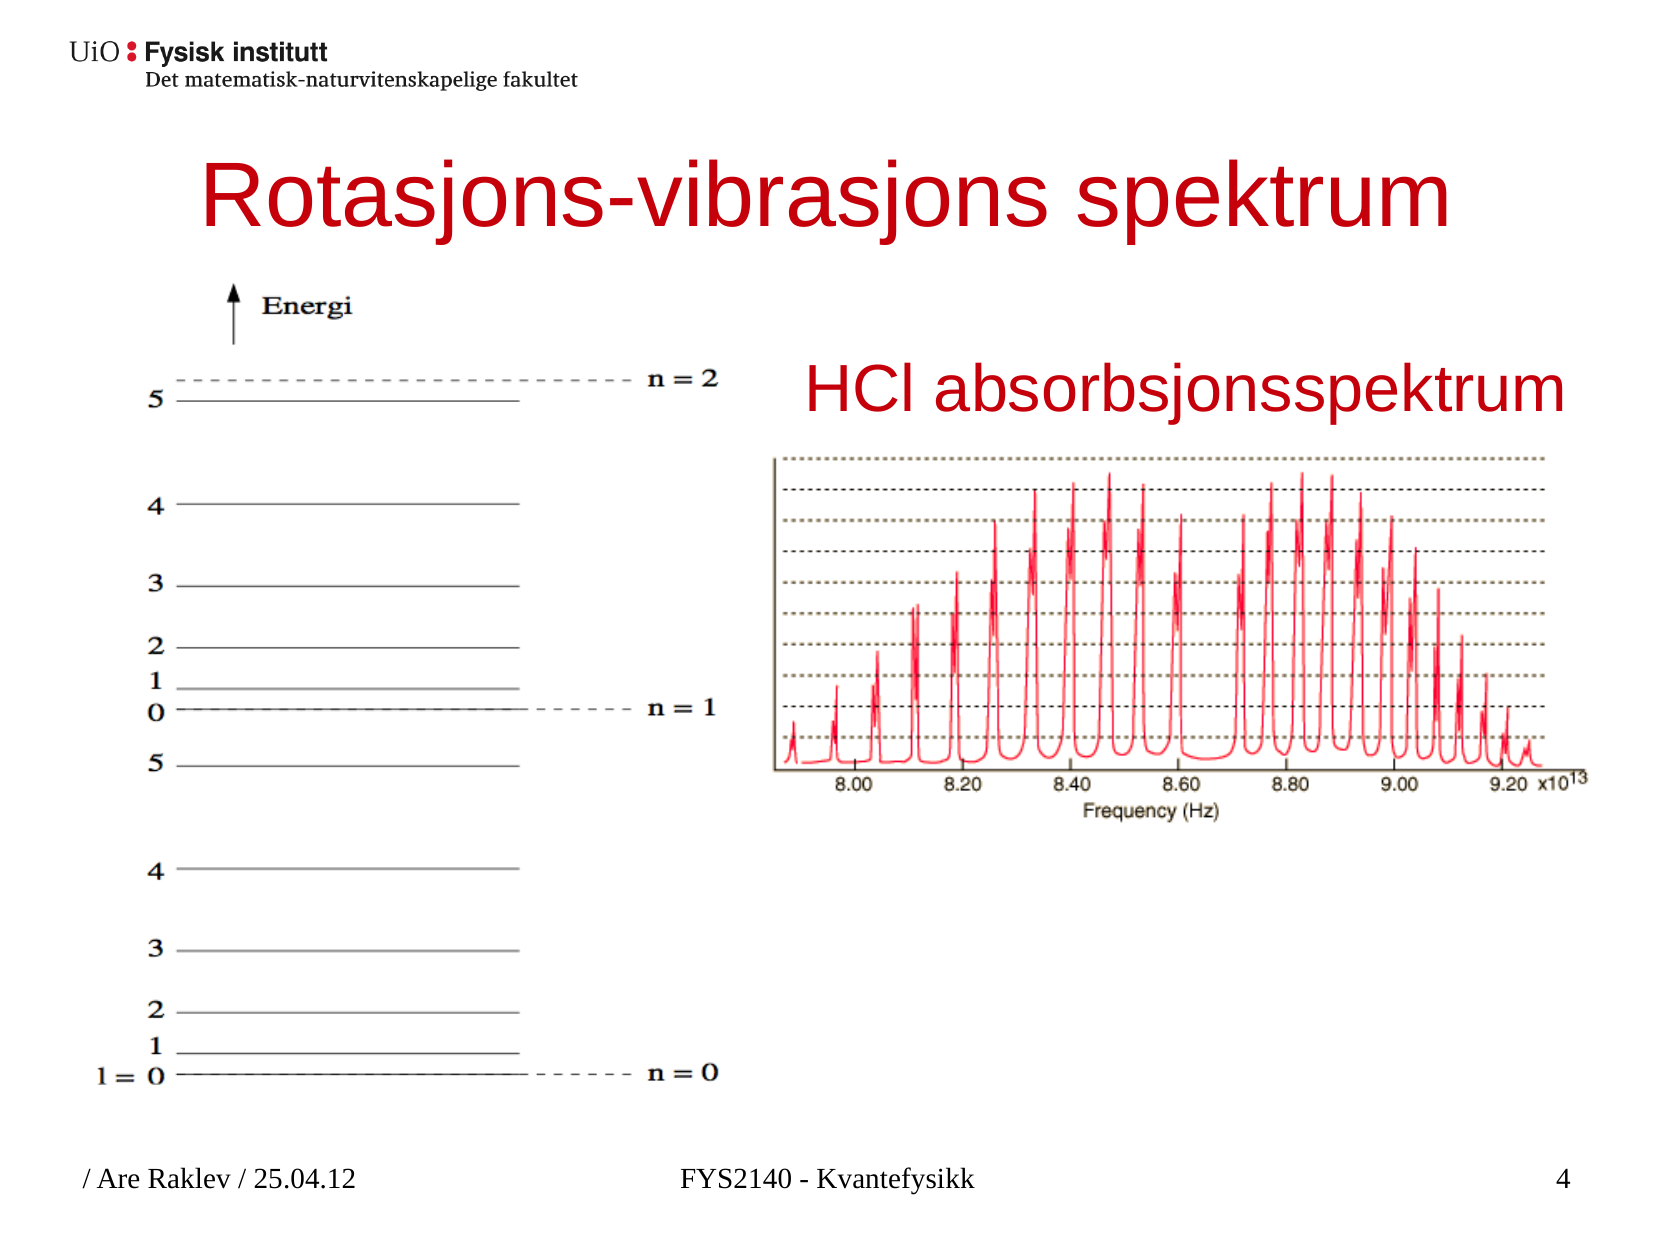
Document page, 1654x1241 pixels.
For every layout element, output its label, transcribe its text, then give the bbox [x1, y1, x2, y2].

picture [64, 264, 1605, 1131]
picture [68, 37, 581, 93]
text_box HCl absorbsjonsspektrum [789, 343, 1619, 433]
title Rotasjons-vibrasjons spektrum [82, 90, 1571, 298]
